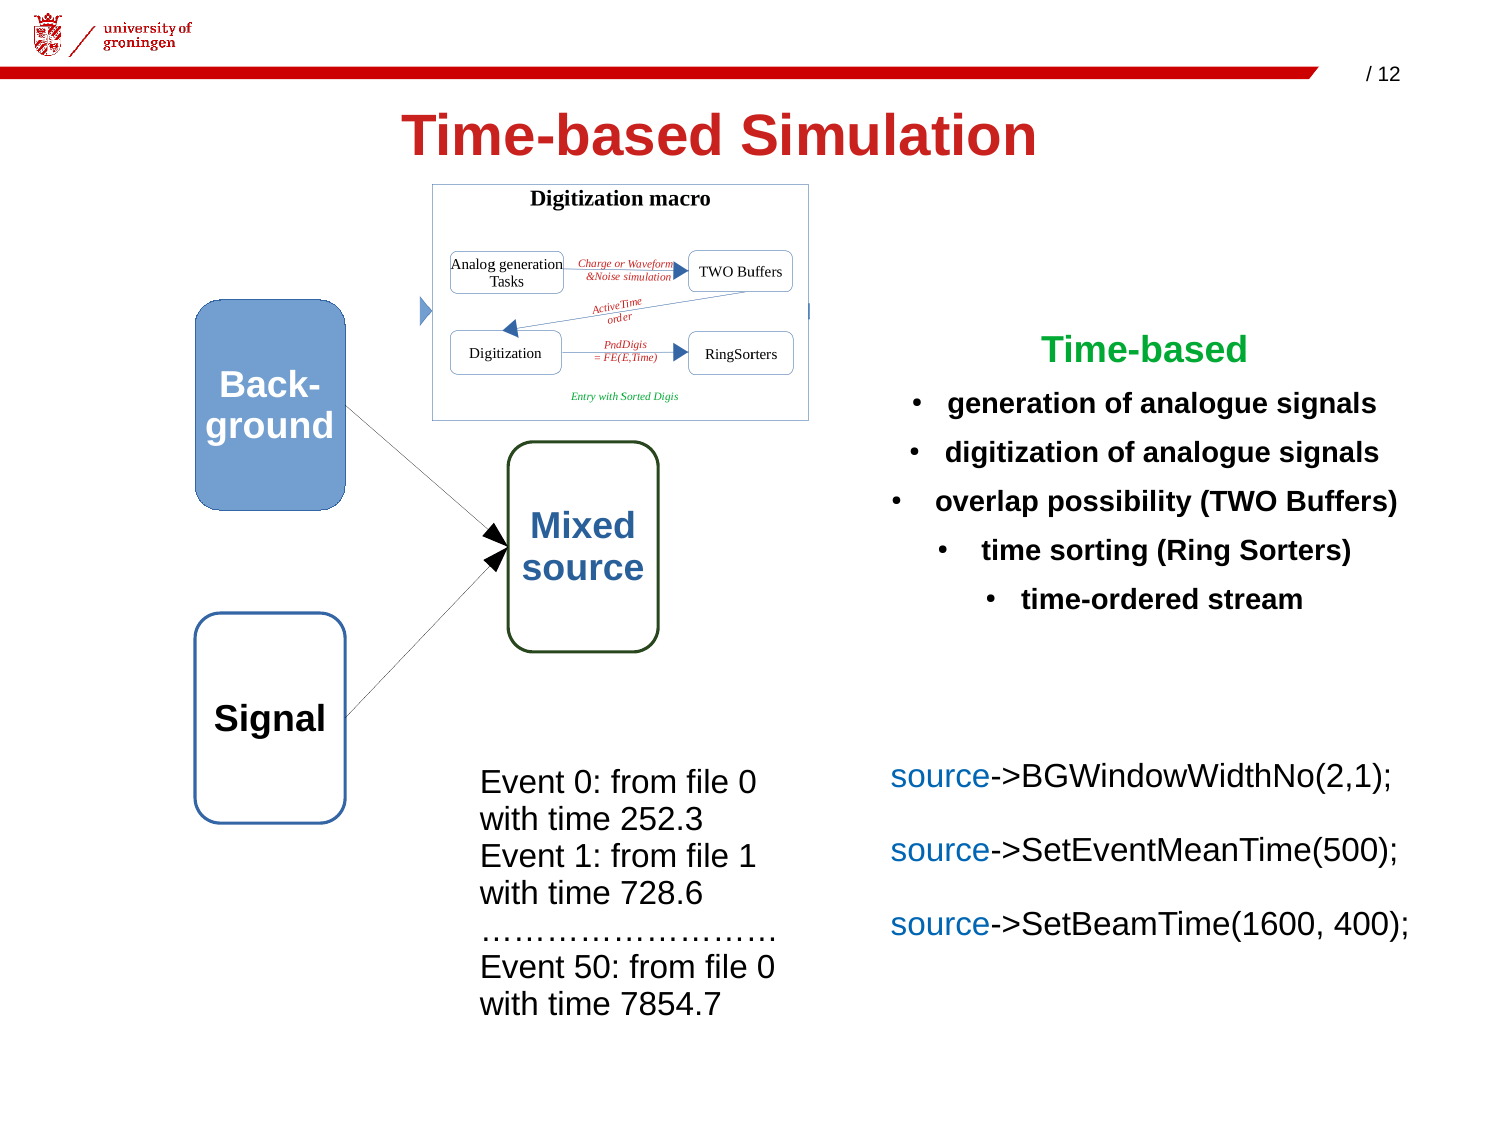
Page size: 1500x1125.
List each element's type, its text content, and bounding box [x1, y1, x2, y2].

text_box / 1 [1351, 55, 1487, 94]
text_box source->BGWindowWidthNo(2,1); source->SetEventMeanTime(500); source->SetBeamTime(1600, 400); [875, 750, 1426, 951]
text_box Time-based Simulation [386, 94, 1137, 240]
text_box Mixed source [508, 441, 659, 652]
text_box Signal [195, 613, 346, 824]
picture [34, 13, 192, 57]
text_box Back- ground [195, 299, 346, 511]
text_box Event 0: from file 0 with time 252.3 Event 1: from file 1 with time 728.6 ……………………… Event 50: from file 0 with time 7854.7 [465, 756, 993, 1066]
picture [420, 179, 811, 422]
text_box Time-based generation of analogue signals digitization of analogue signals overlap possibility (TWO Buffers) time sorting (Ring Sorters) time-ordered stream [867, 299, 1423, 673]
